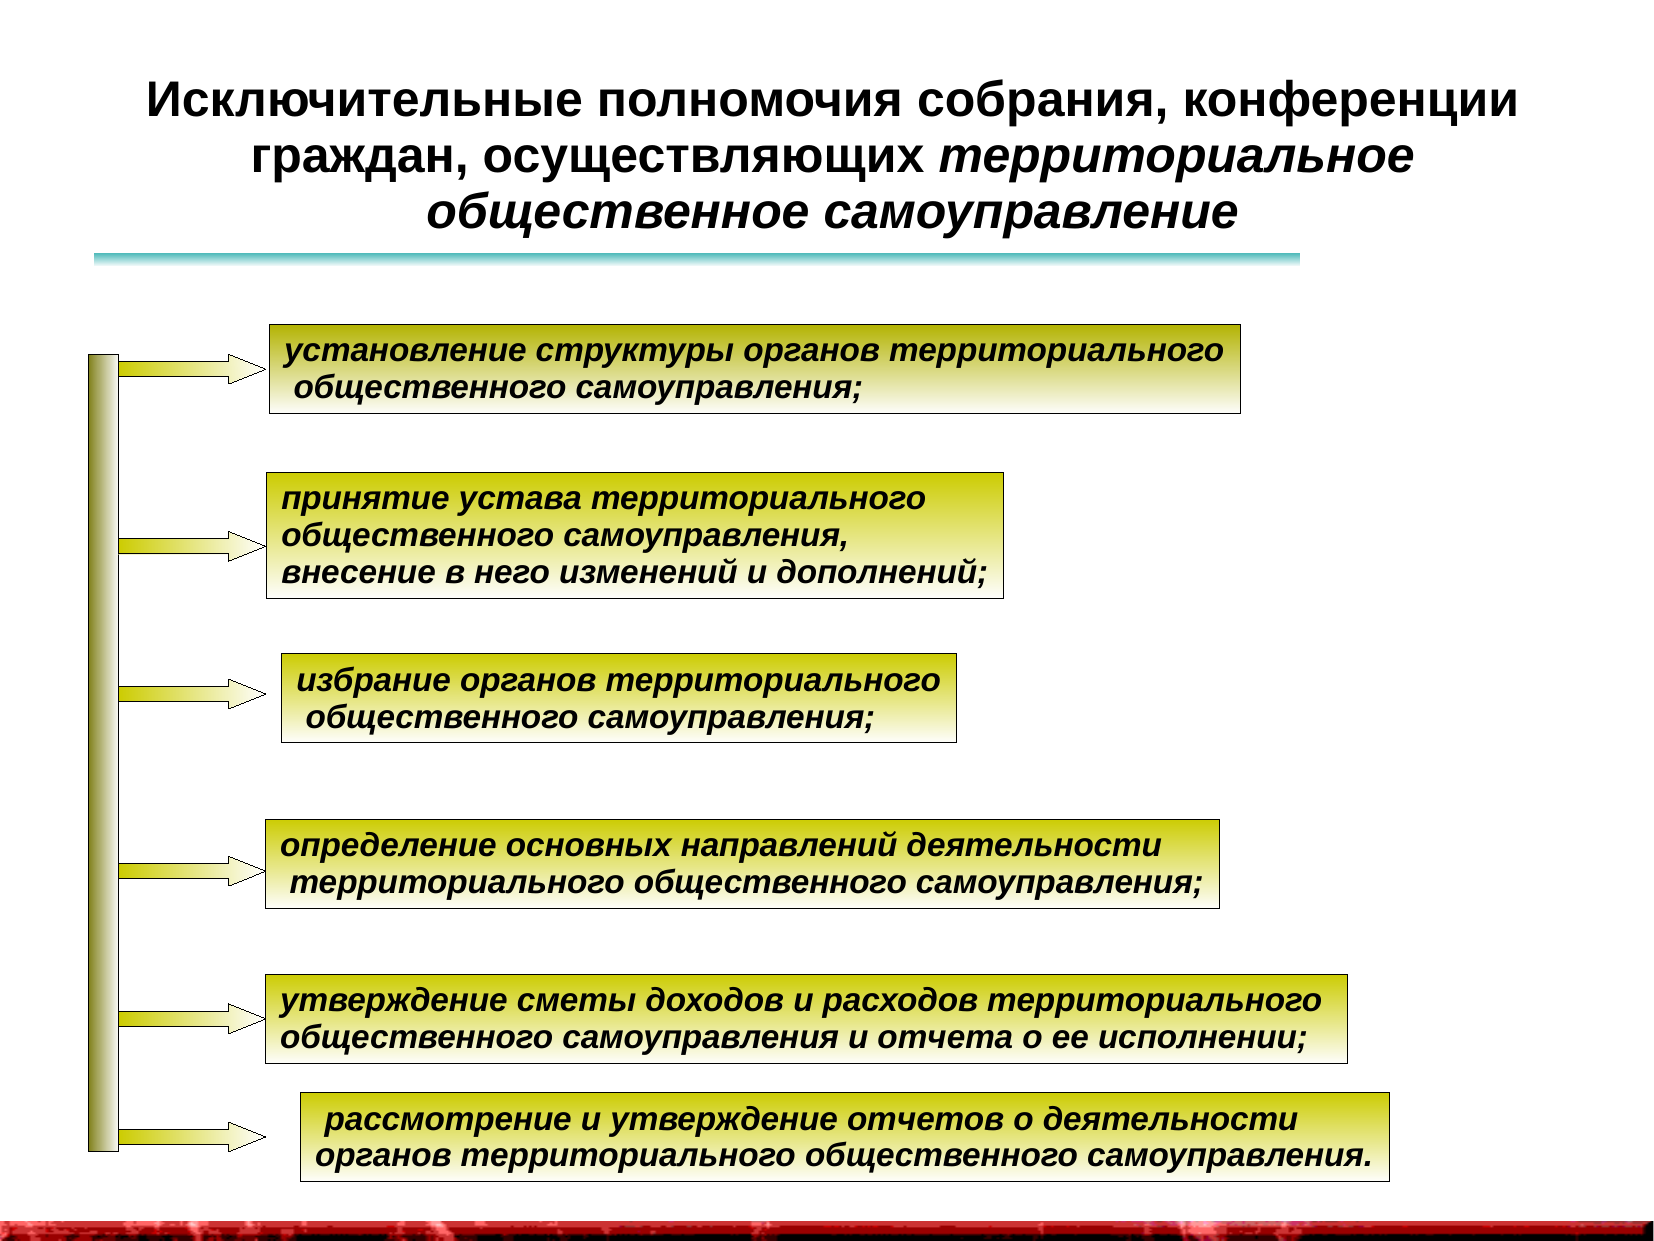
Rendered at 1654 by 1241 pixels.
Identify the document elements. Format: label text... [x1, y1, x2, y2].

text_box избрание органов территориального общественного самоуправления; [281, 653, 957, 743]
picture [0, 1221, 1654, 1241]
text_box [94, 253, 1300, 266]
text_box определение основных направлений деятельности территориального общественного самоуправления; [265, 819, 1220, 909]
text_box утверждение сметы доходов и расходов территориального общественного самоуправления и отчета о ее исполнении; [265, 974, 1348, 1064]
title Исключительные полномочия собрания, конференции граждан, осуществляющих территориальное общественное самоуправление [88, 59, 1577, 252]
text_box [88, 354, 266, 1152]
text_box принятие устава территориального общественного самоуправления, внесение в него изменений и дополнений; [266, 472, 1004, 599]
text_box установление структуры органов территориального общественного самоуправления; [269, 324, 1241, 414]
text_box рассмотрение и утверждение отчетов о деятельности органов территориального общественного самоуправления. [300, 1092, 1390, 1182]
